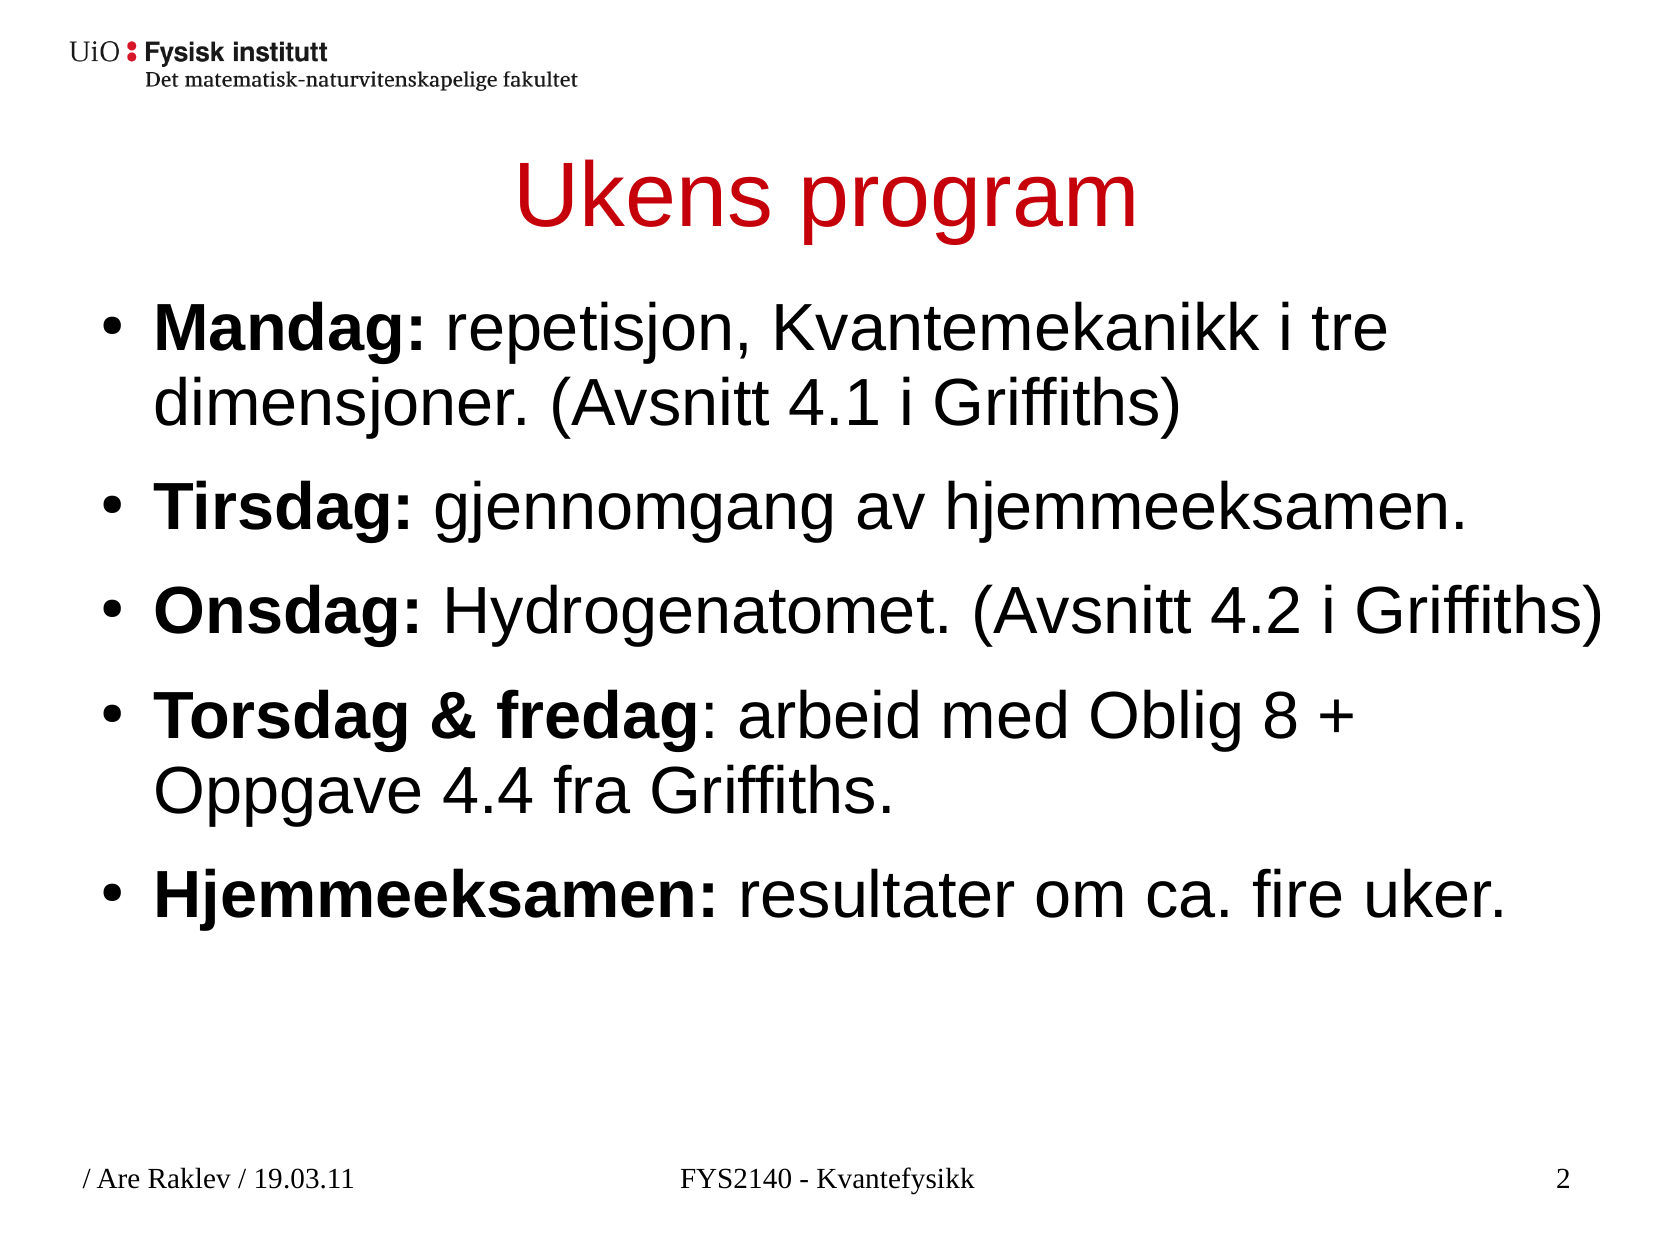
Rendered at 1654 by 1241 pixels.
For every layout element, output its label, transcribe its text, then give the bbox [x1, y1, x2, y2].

title Ukens program [82, 90, 1571, 290]
list Mandag: repetisjon, Kvantemekanikk i tre dimensjoner. (Avsnitt 4.1 i Griffiths) Tirsdag: gjennomgang av hjemmeeksamen. Onsdag: Hydrogenatomet. (Avsnitt 4.2 i Griffiths) Torsdag & fredag: arbeid med Oblig 8 + Oppgave 4.4 fra Griffiths. Hjemmeeksamen: resultater om ca. fire uker. [82, 290, 1613, 1094]
picture [68, 37, 581, 93]
